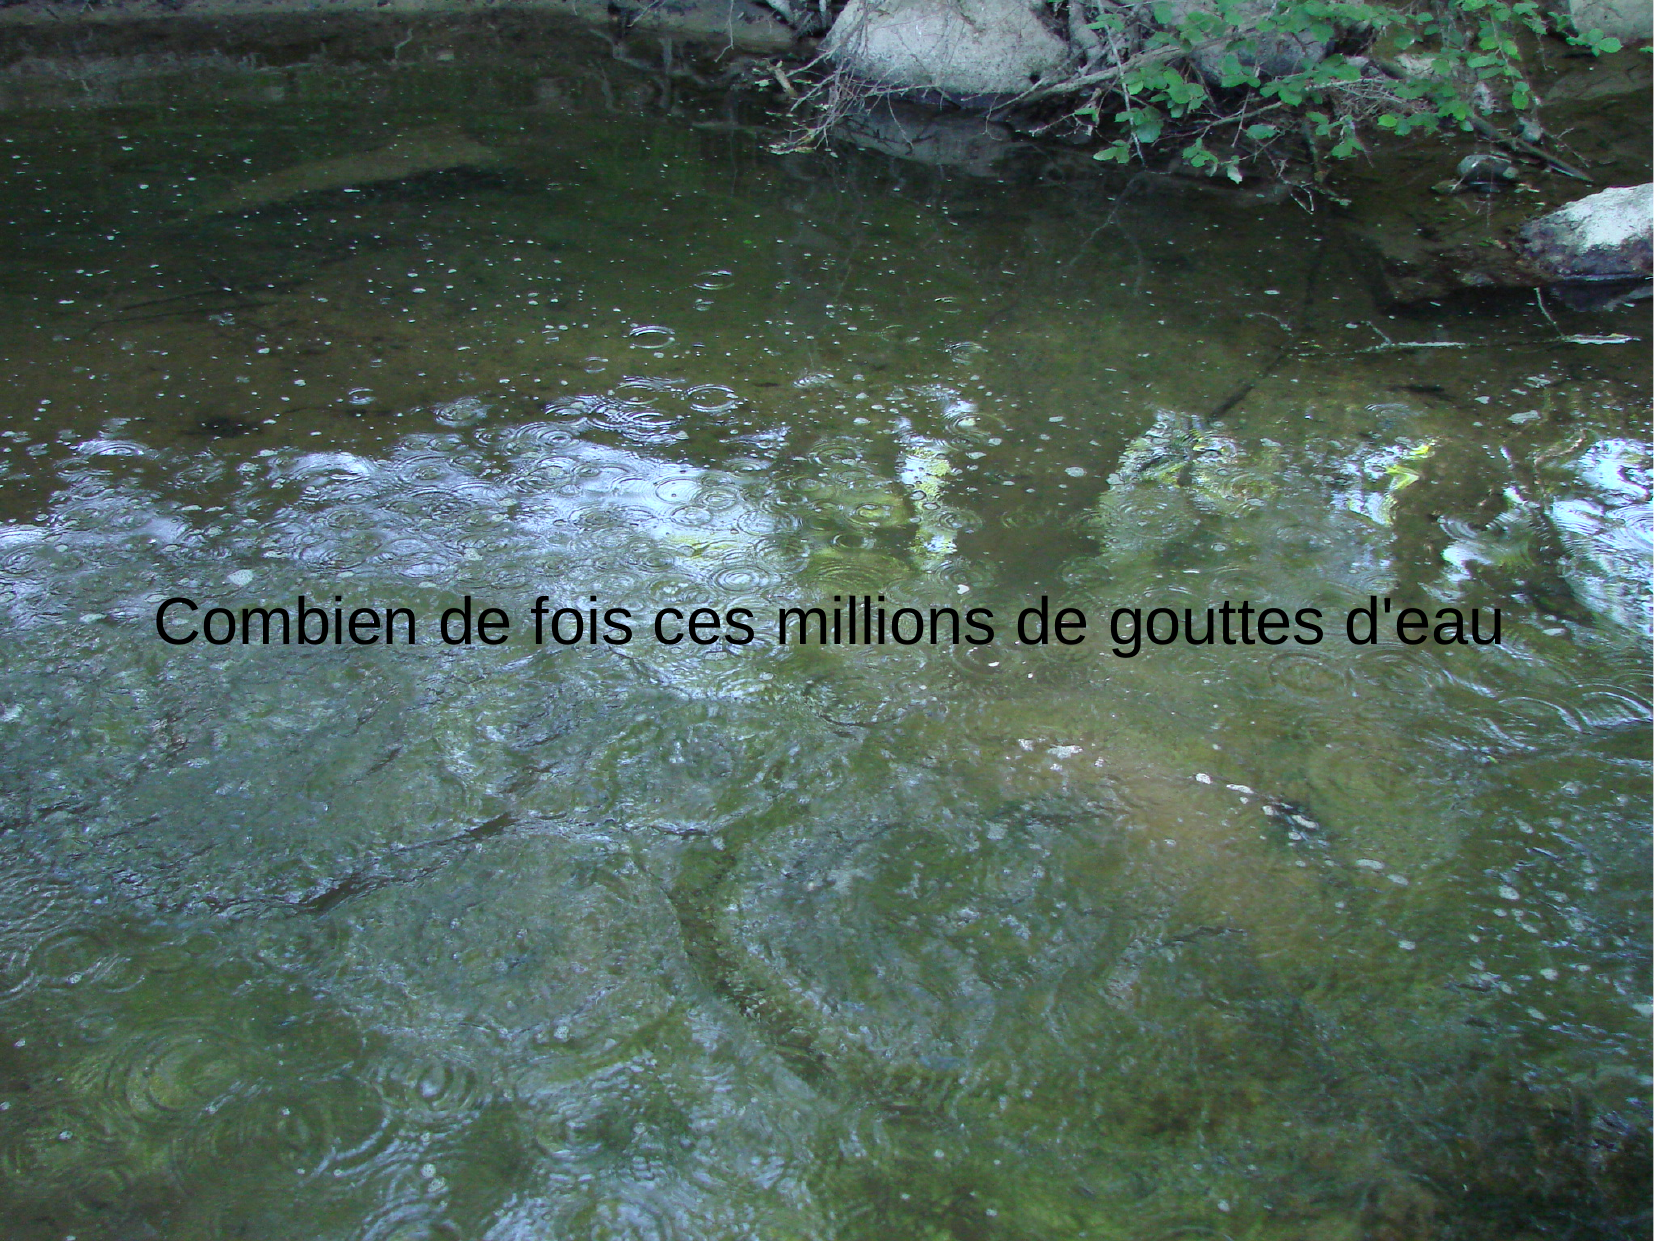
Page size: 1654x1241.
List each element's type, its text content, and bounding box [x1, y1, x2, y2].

picture [0, 0, 1654, 1241]
text_box Combien de fois ces millions de gouttes d'eau [138, 583, 1522, 659]
